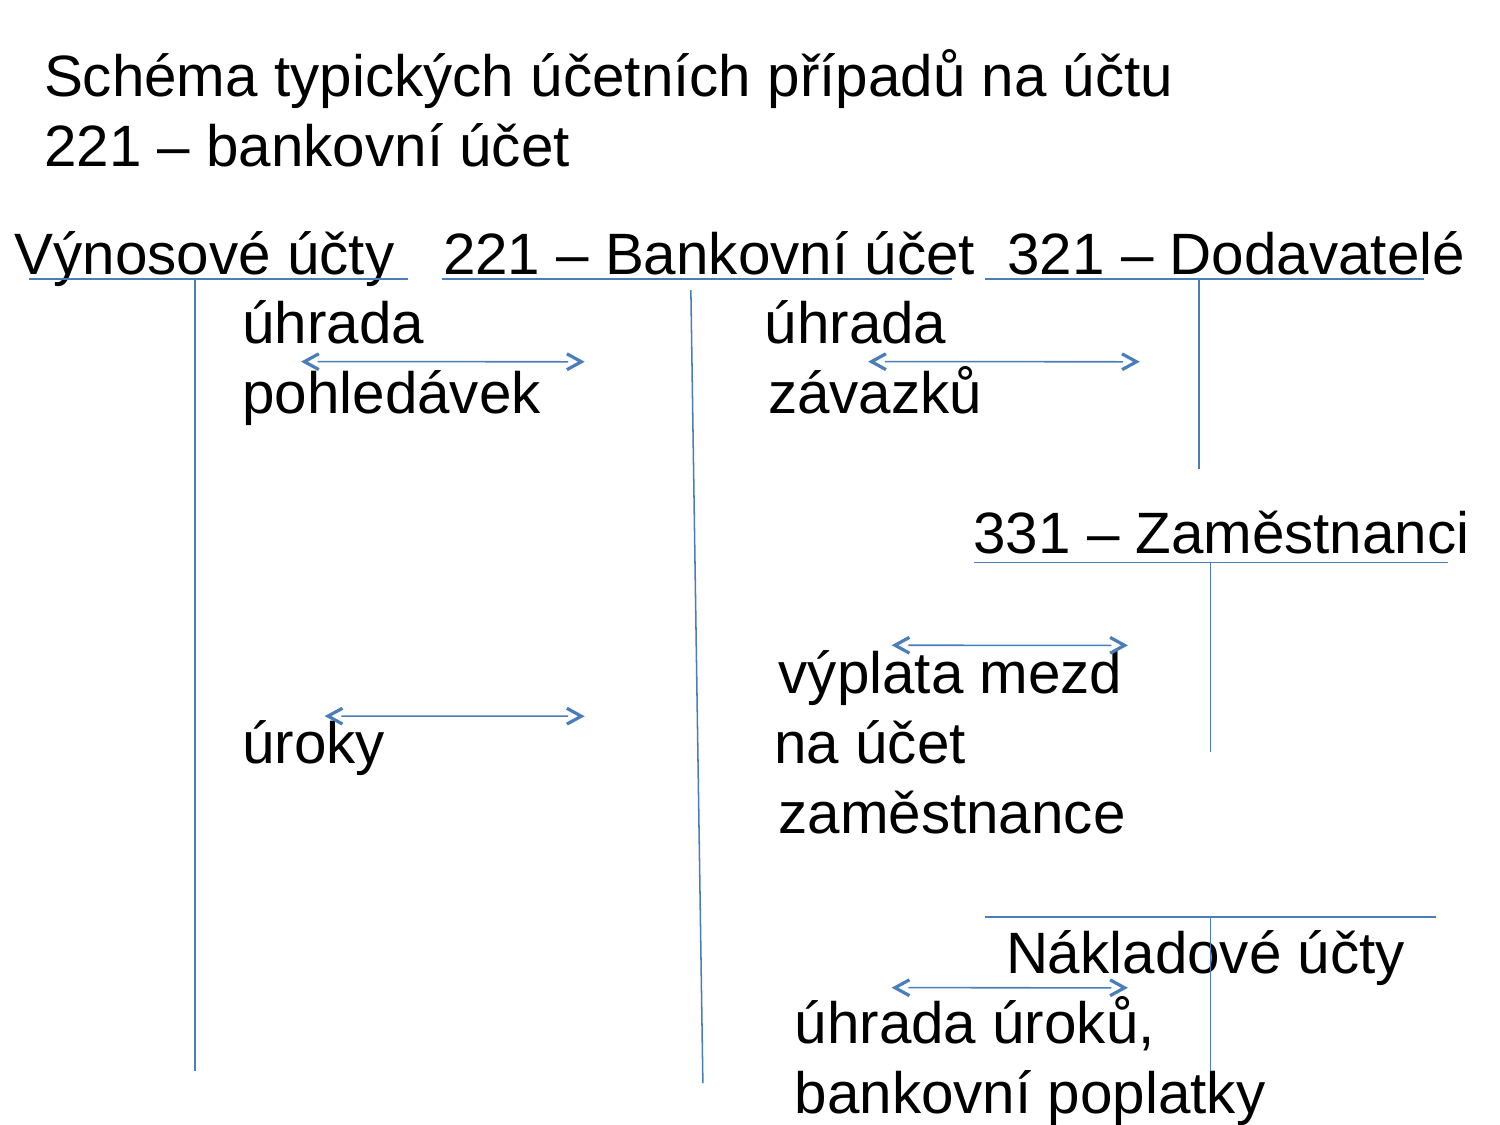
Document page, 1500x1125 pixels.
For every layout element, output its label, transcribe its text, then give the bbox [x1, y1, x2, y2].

text_box Výnosové účty 221 – Bankovní účet 321 – Dodavatelé úhrada úhrada pohledávek závazků 331 – Zaměstnanci výplata mezd úroky na účet zaměstnance Nákladové účty úhrada úroků, bankovní poplatky [0, 208, 1489, 1125]
text_box Schéma typických účetních případů na účtu 221 – bankovní účet [29, 30, 1471, 187]
